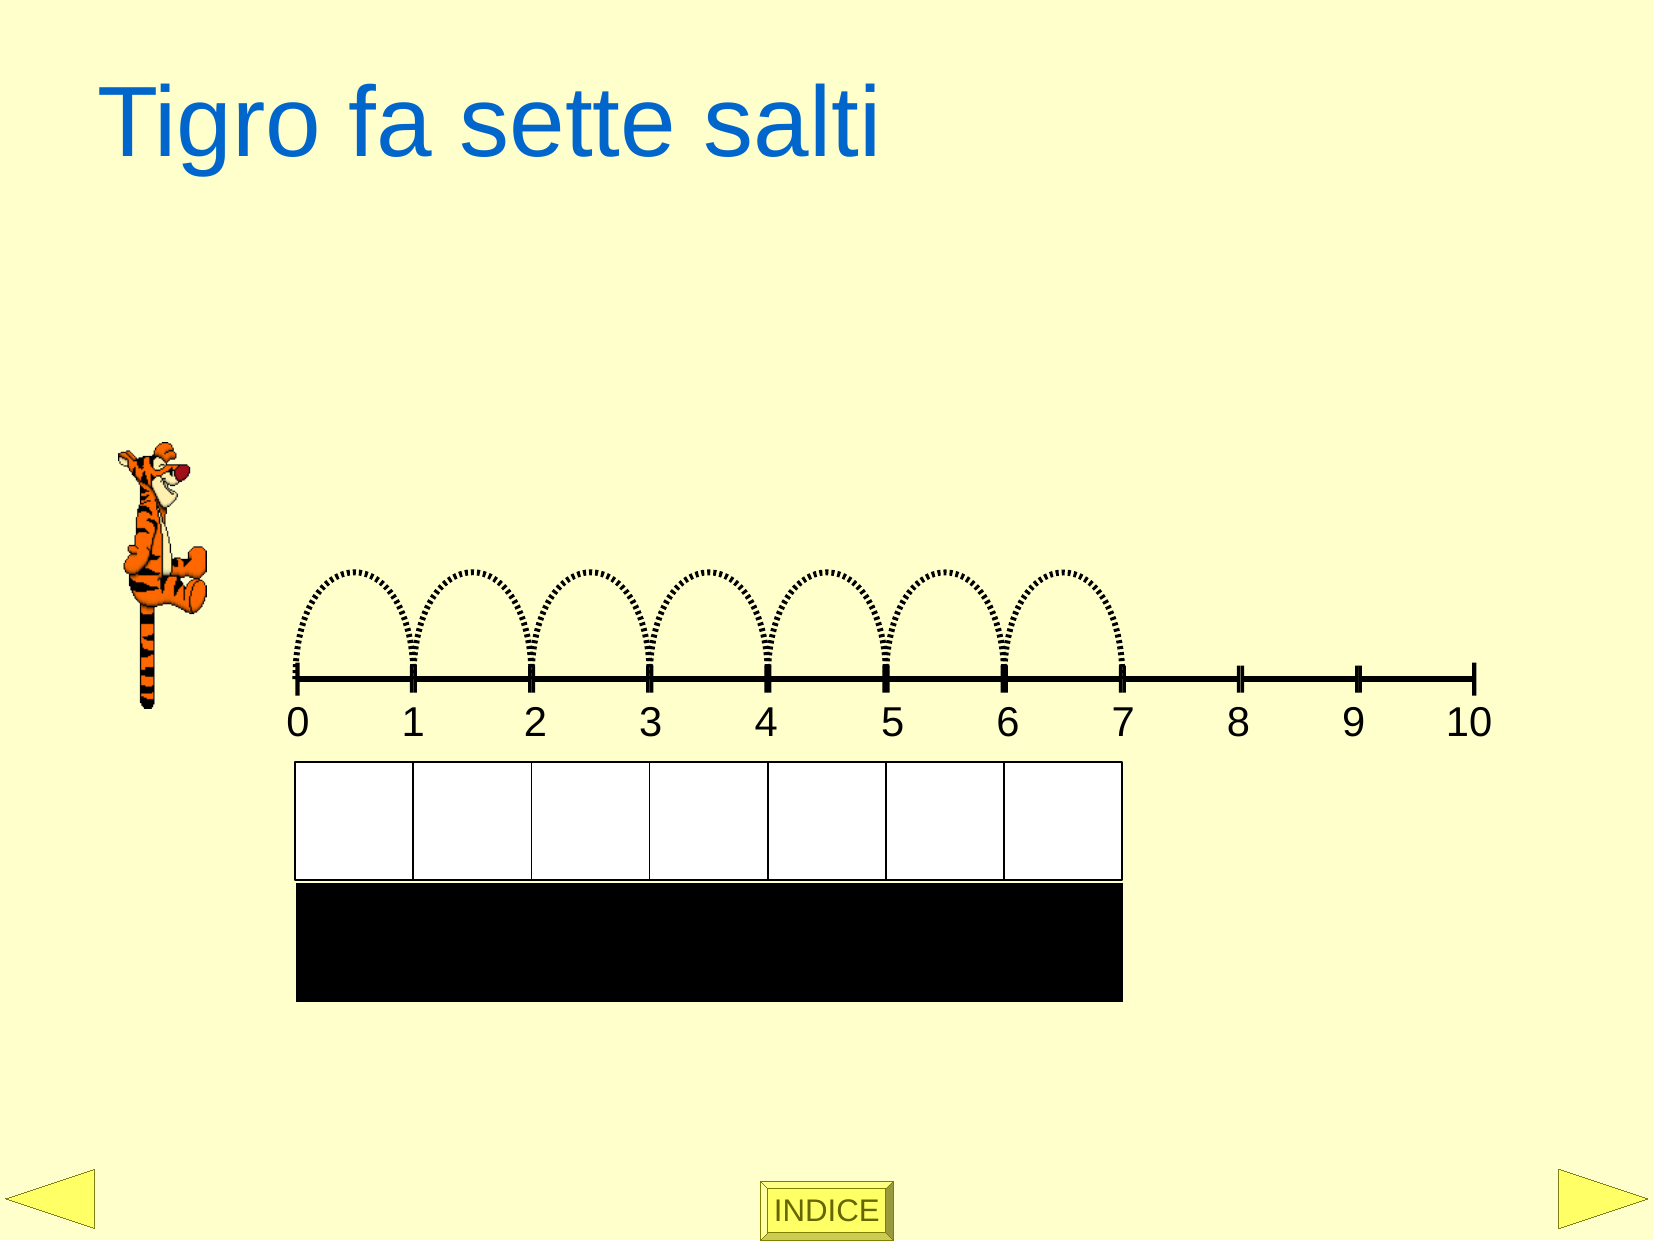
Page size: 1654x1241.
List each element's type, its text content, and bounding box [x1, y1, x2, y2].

text_box [296, 883, 1123, 1002]
text_box [1558, 1169, 1648, 1229]
text_box [5, 1169, 95, 1229]
text_box 0 1 2 3 4 5 6 7 8 9 10 [271, 690, 1542, 753]
text_box INDICE [768, 1189, 885, 1232]
text_box Tigro fa sette salti [82, 59, 897, 186]
picture [118, 442, 207, 709]
text_box [295, 761, 1123, 880]
